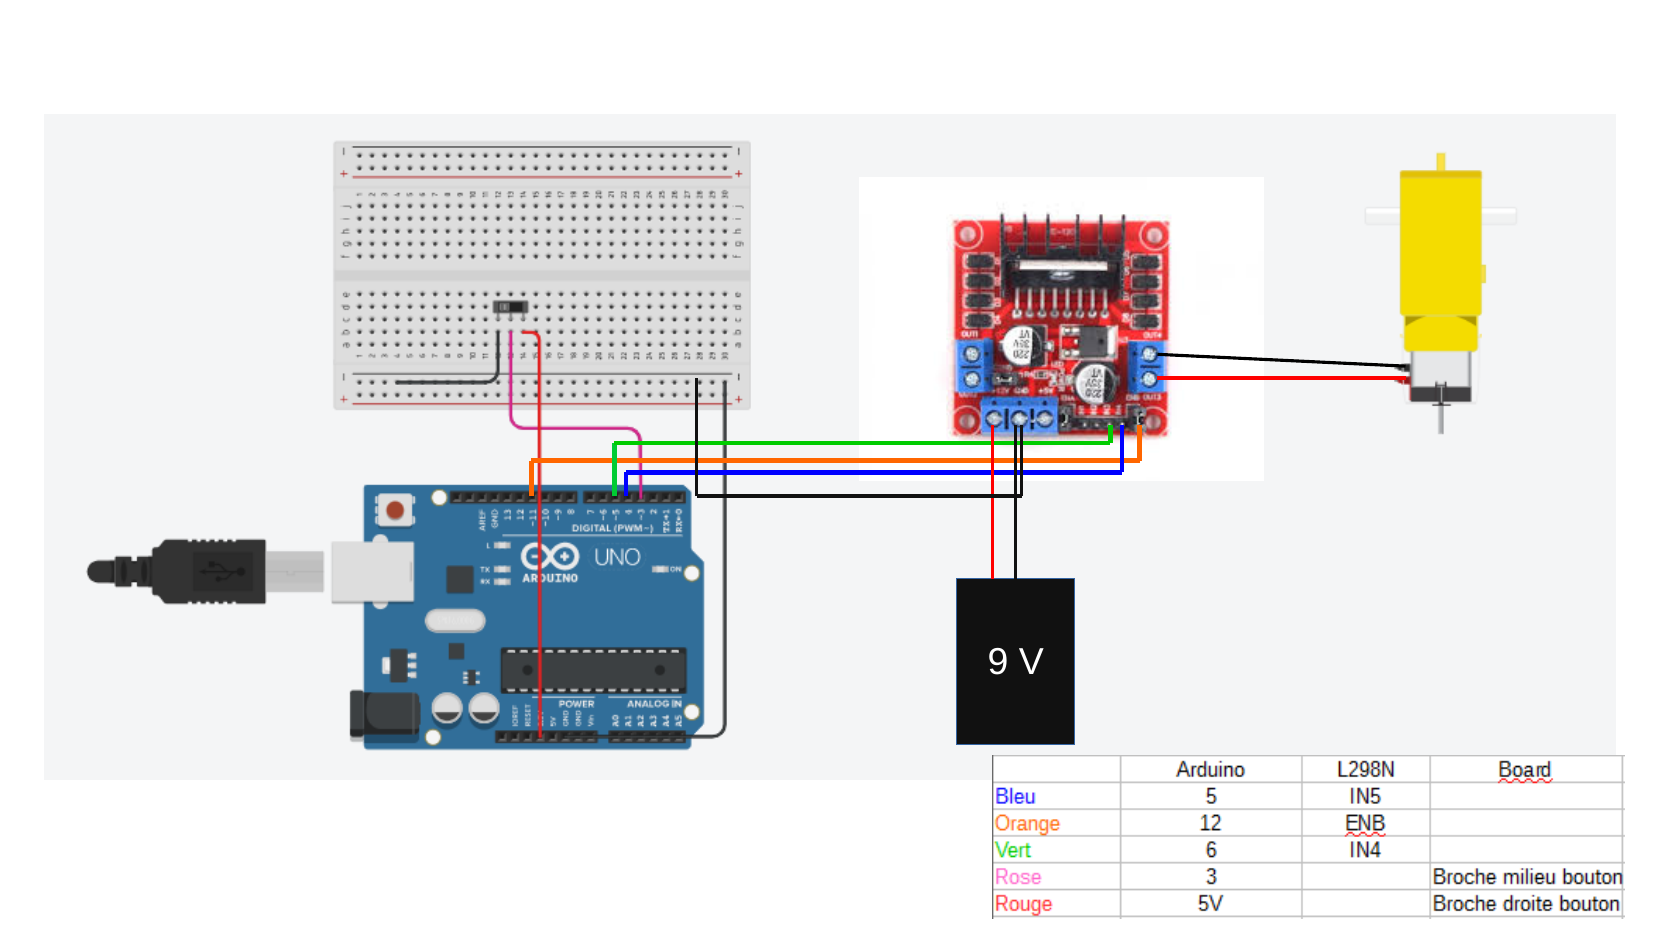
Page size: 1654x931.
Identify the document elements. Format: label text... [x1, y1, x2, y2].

picture [44, 114, 1625, 919]
text_box 9 V [956, 578, 1075, 745]
